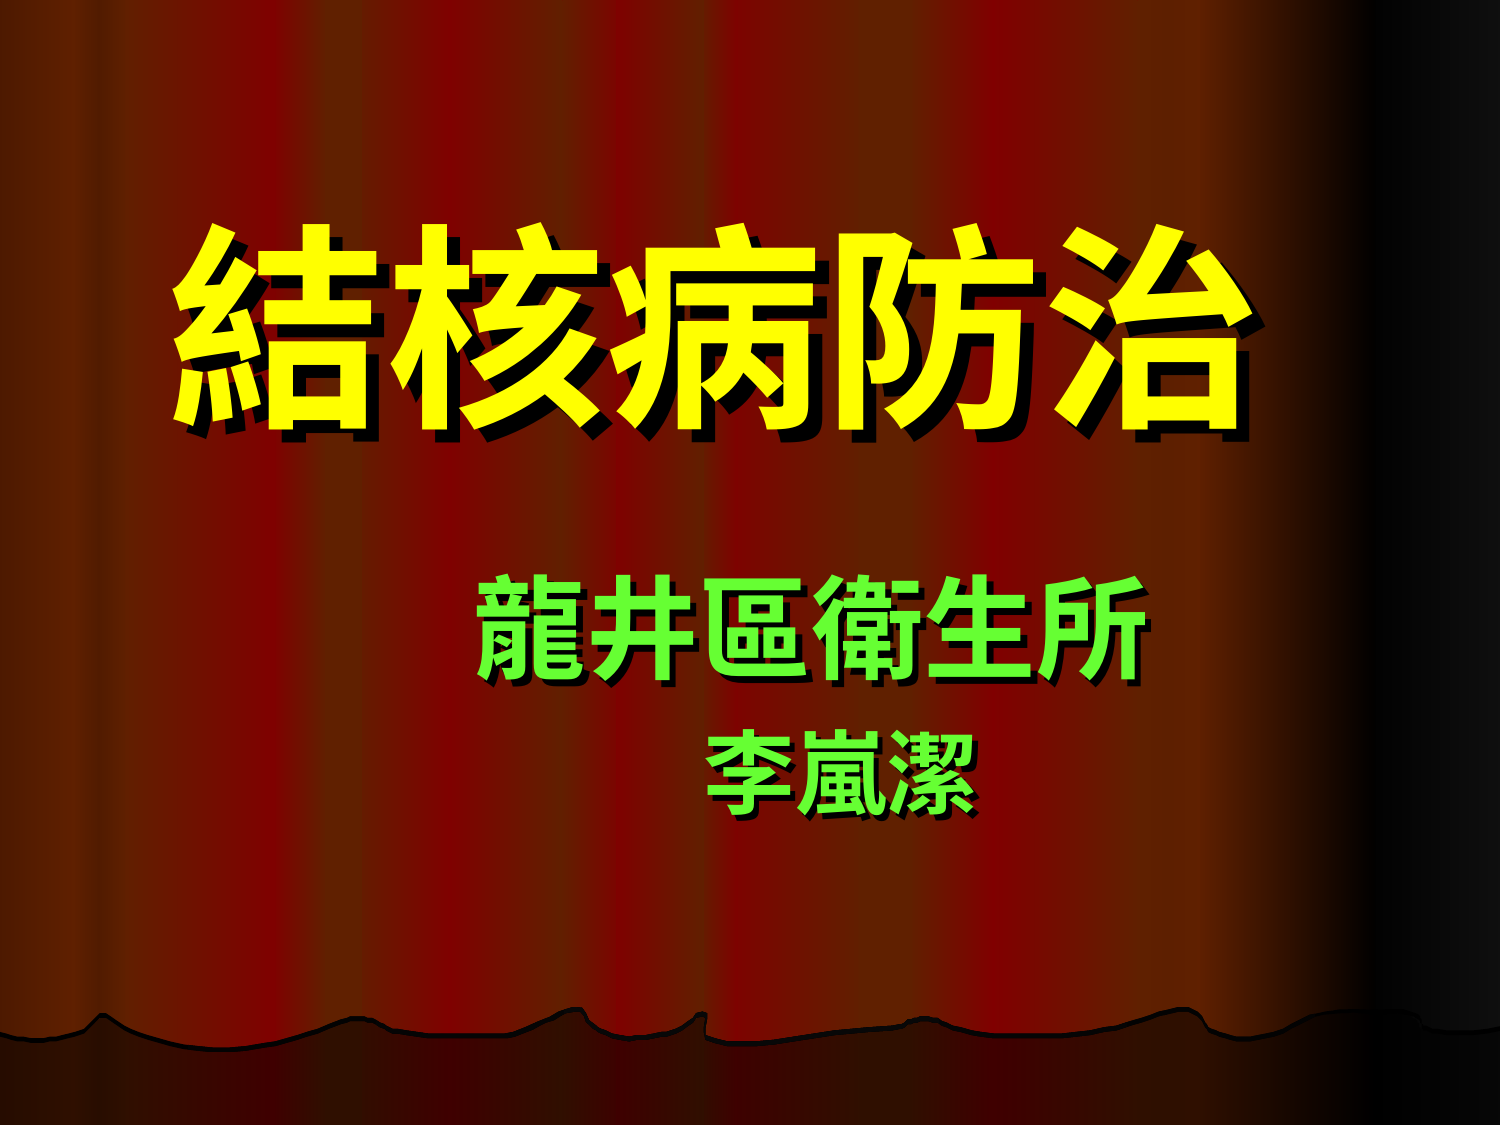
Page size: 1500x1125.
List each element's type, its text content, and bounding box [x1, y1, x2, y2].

text_box 龍井區衛生所 李嵐潔 [206, 551, 1234, 870]
title 結核病防治 [76, 184, 1352, 426]
